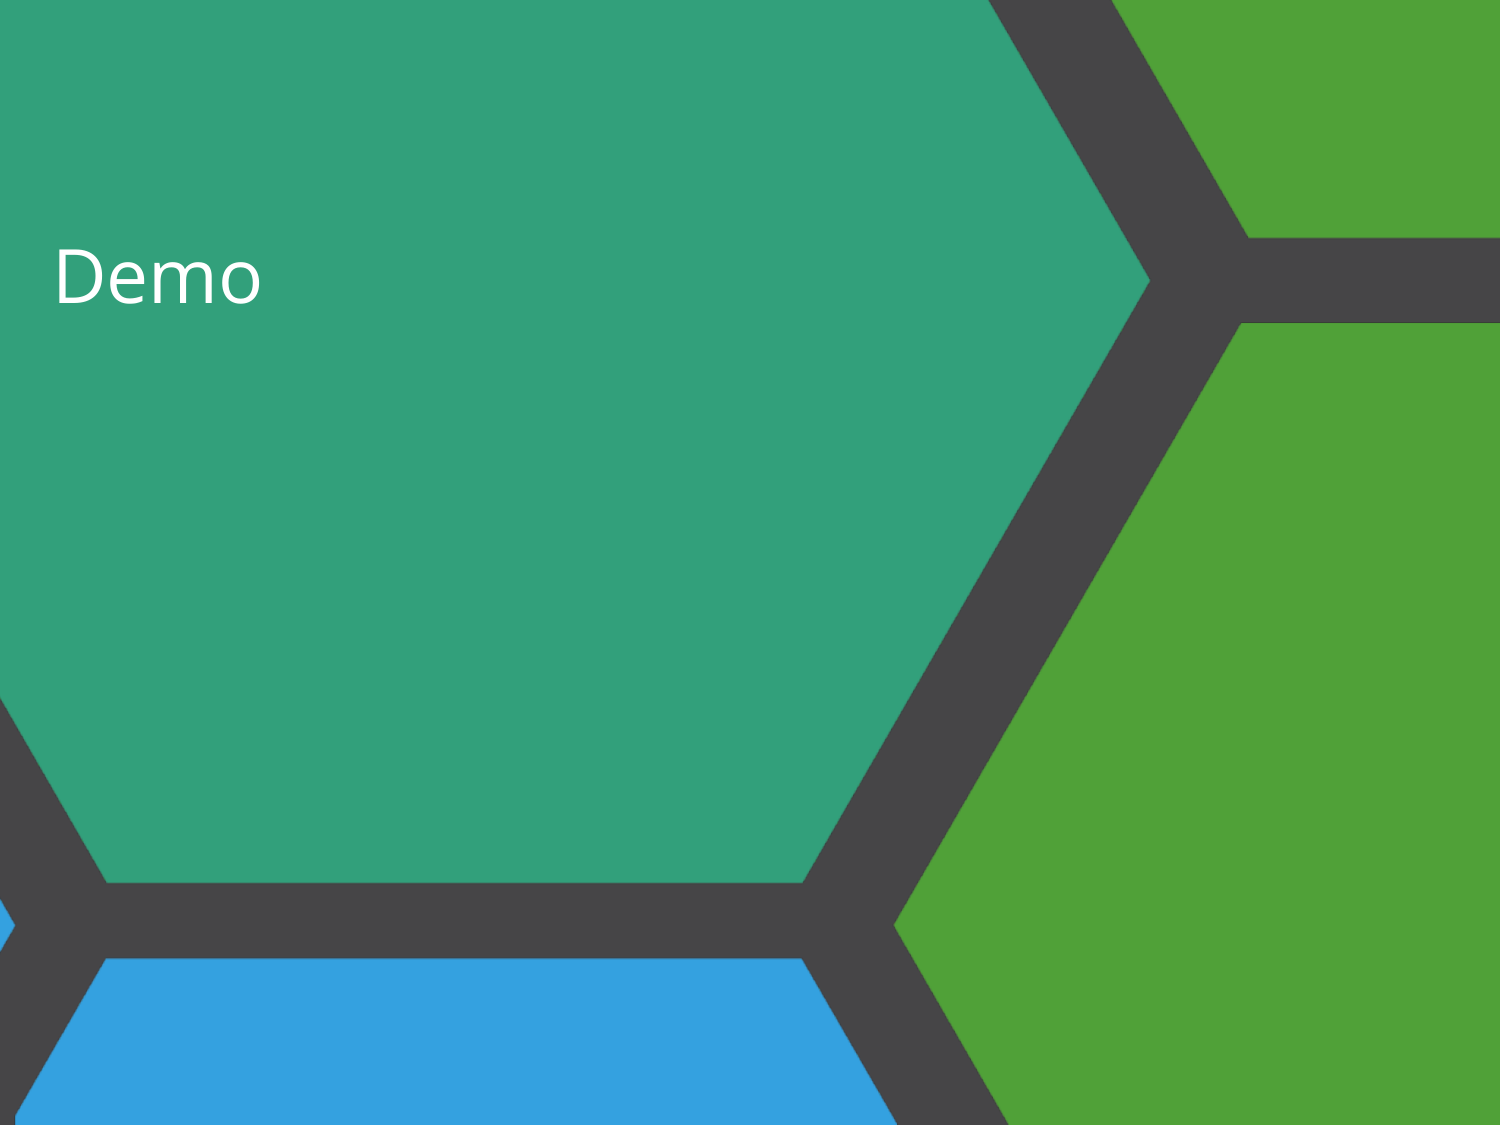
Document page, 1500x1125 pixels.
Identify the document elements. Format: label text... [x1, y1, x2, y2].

picture [0, 0, 1500, 1125]
title Demo [52, 147, 1099, 401]
